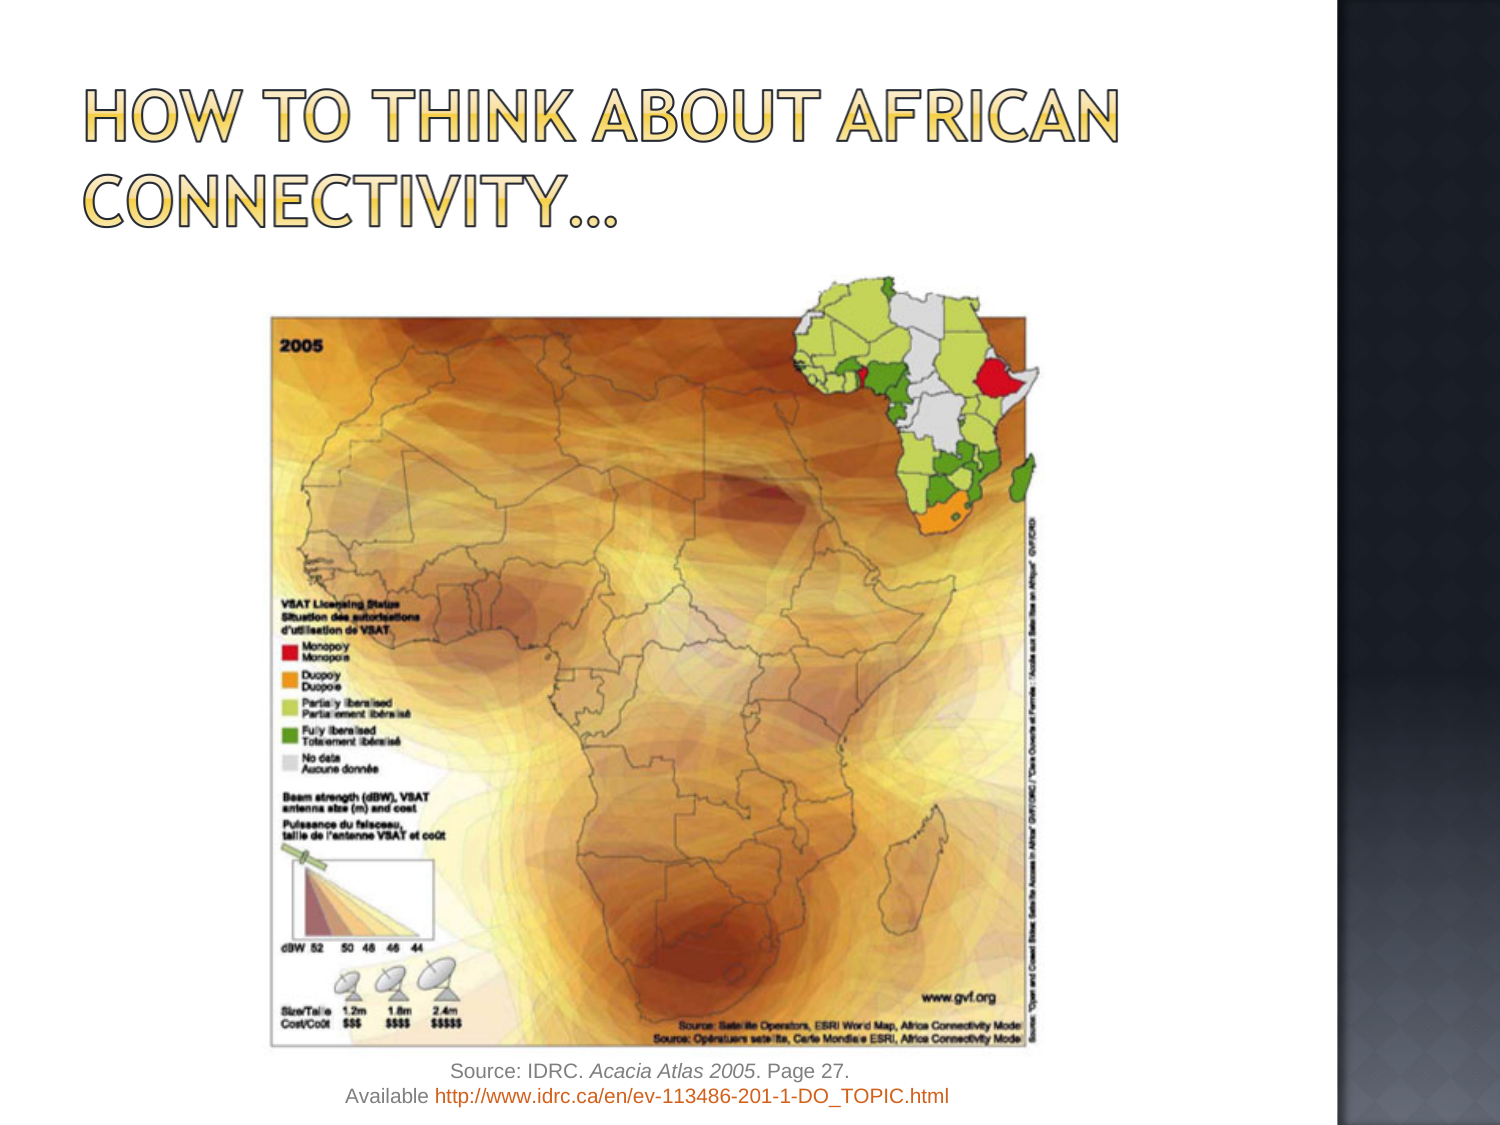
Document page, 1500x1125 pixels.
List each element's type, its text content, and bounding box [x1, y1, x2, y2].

text_box [262, 275, 1051, 1057]
picture [1337, 0, 1500, 1125]
text_box [73, 52, 1264, 245]
text_box Source: IDRC. Acacia Atlas 2005. Page 27. Available http://www.idrc.ca/en/ev-113486-201-1-DO_TOPIC.html [275, 1049, 1026, 1116]
